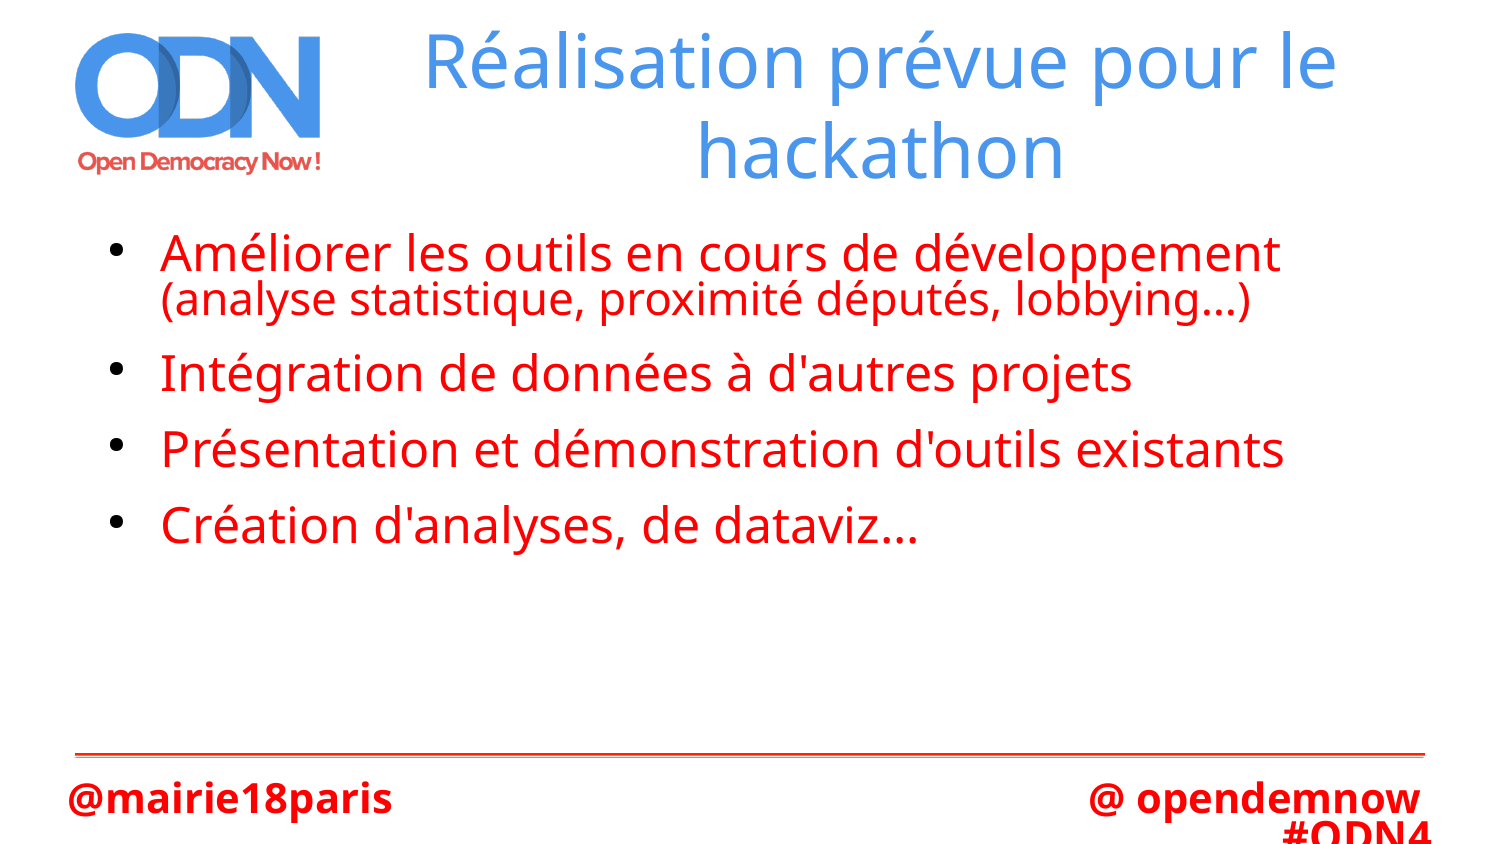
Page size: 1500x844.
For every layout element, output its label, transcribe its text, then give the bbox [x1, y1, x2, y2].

picture [75, 33, 320, 175]
list Améliorer les outils en cours de développement (analyse statistique, proximité députés, lobbying…) Intégration de données à d'autres projets Présentation et démonstration d'outils existants Création d'analyses, de dataviz... [75, 226, 1425, 706]
title Réalisation prévue pour le hackathon [336, 33, 1425, 175]
